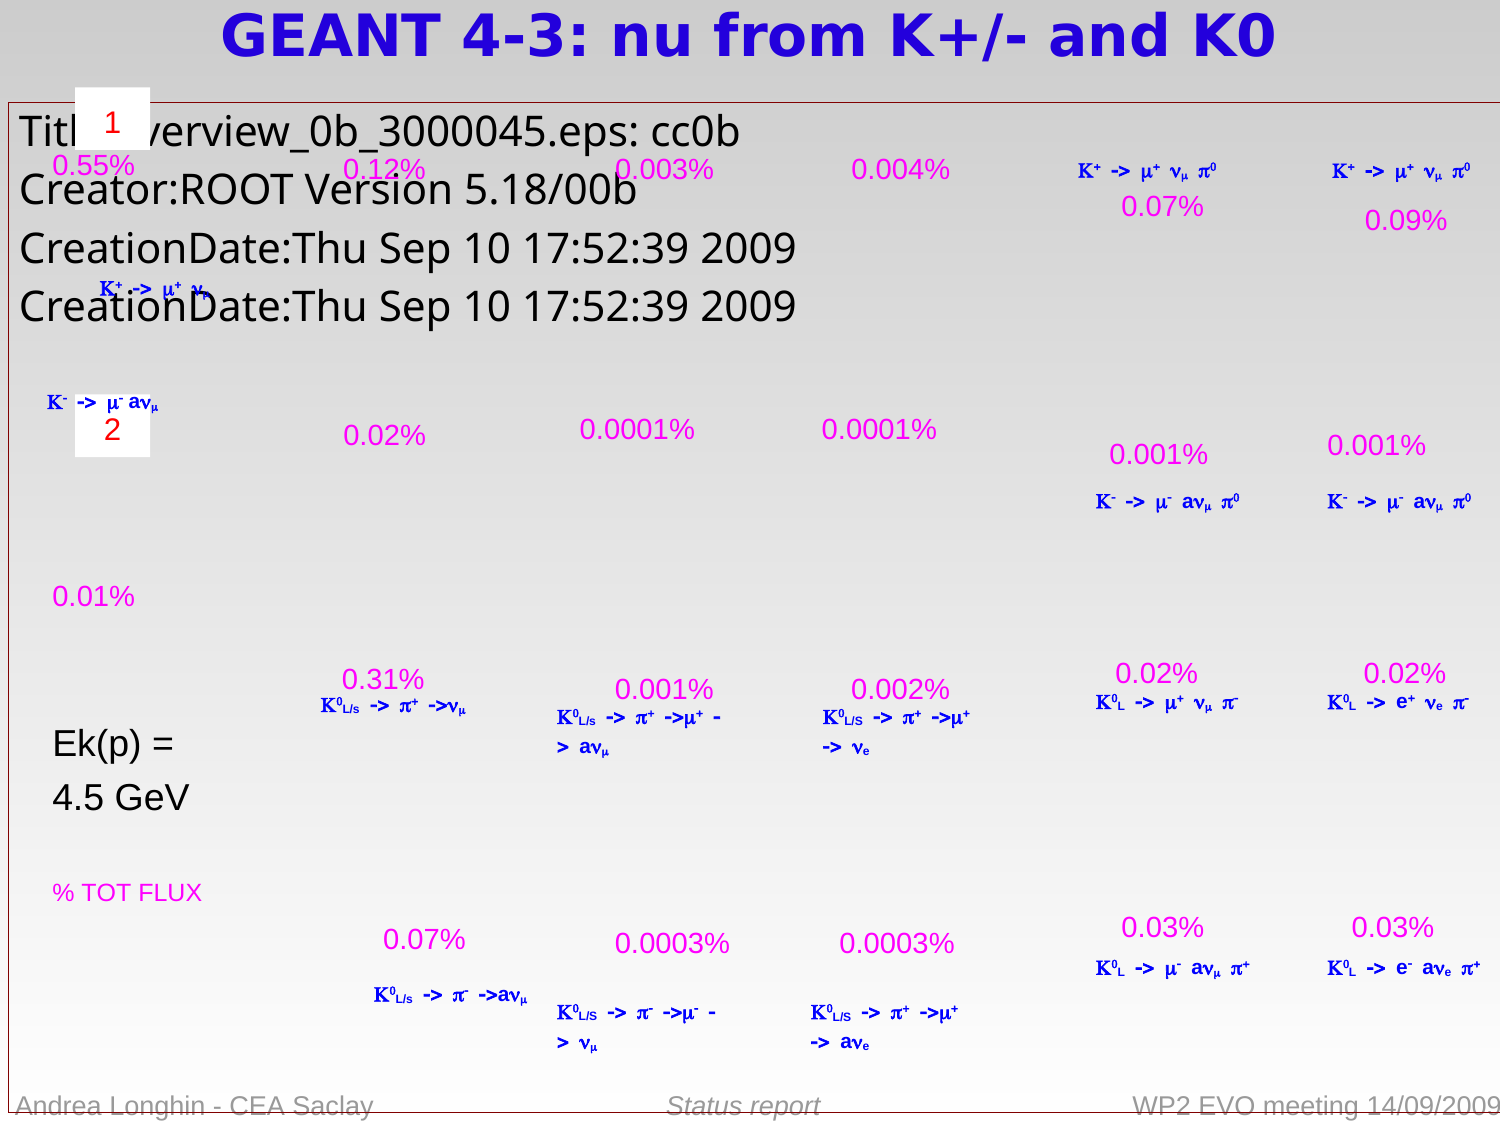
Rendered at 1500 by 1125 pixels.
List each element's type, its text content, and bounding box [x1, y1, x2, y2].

text_box 2 [75, 451, 151, 458]
text_box 0.55% [37, 132, 226, 189]
text_box K0L/s -> p- ->anm [359, 968, 554, 1059]
text_box 0.02% [328, 402, 517, 459]
text_box K0L/s -> p+ ->m+ -> anm [542, 690, 737, 782]
text_box 0.004% [836, 136, 1024, 194]
text_box 0.31% [327, 646, 515, 703]
text_box 0.09% [1350, 187, 1463, 244]
text_box K+ -> m+ nm p0 [1063, 144, 1238, 198]
text_box 0.003% [600, 136, 788, 193]
text_box K- -> m- anm p0 [1080, 475, 1276, 528]
text_box 0.0001% [806, 396, 995, 453]
text_box 0.0003% [600, 910, 788, 967]
text_box 0.001% [1312, 412, 1500, 469]
text_box 0.12% [328, 136, 516, 193]
text_box 0.001% [600, 656, 788, 713]
picture [5, 99, 1500, 1113]
text_box K0L -> e- ane p+ [1312, 941, 1500, 995]
text_box K0L/S -> p- ->m- -> nm [542, 986, 737, 1077]
text_box 0.07% [1106, 173, 1294, 231]
text_box K0L -> m- anm p+ [1080, 941, 1276, 995]
text_box K0L/S -> p+ ->m+ -> ne [807, 690, 1002, 782]
text_box K+ -> m+ nm [84, 262, 258, 315]
title GEANT 4-3: nu from K+/- and K0 [75, 0, 1423, 76]
text_box K- -> m- anm [32, 375, 243, 451]
text_box K0L/s -> p+ ->nm [305, 678, 500, 732]
text_box 0.0003% [824, 910, 1013, 967]
text_box Ek(p) = 4.5 GeV % TOT FLUX [37, 703, 451, 915]
text_box 0.02% [1100, 640, 1289, 697]
text_box K- -> m- anm p0 [1312, 475, 1500, 529]
text_box K+ -> m+ nm p0 [1317, 144, 1492, 198]
text_box 0.001% [1094, 421, 1283, 479]
text_box 0.07% [368, 906, 556, 963]
text_box 0.0001% [564, 396, 753, 453]
text_box 0.002% [836, 656, 1024, 713]
text_box 0.02% [1348, 640, 1500, 675]
text_box 1 [75, 87, 151, 132]
text_box K0L -> e+ ne p- [1312, 675, 1500, 729]
text_box 0.01% [37, 563, 226, 620]
text_box 0.03% [1336, 894, 1500, 941]
text_box 0.03% [1106, 894, 1295, 951]
text_box K0L/S -> p+ ->m+ -> ane [796, 986, 991, 1077]
text_box K0L -> m+ nm p- [1080, 675, 1276, 729]
